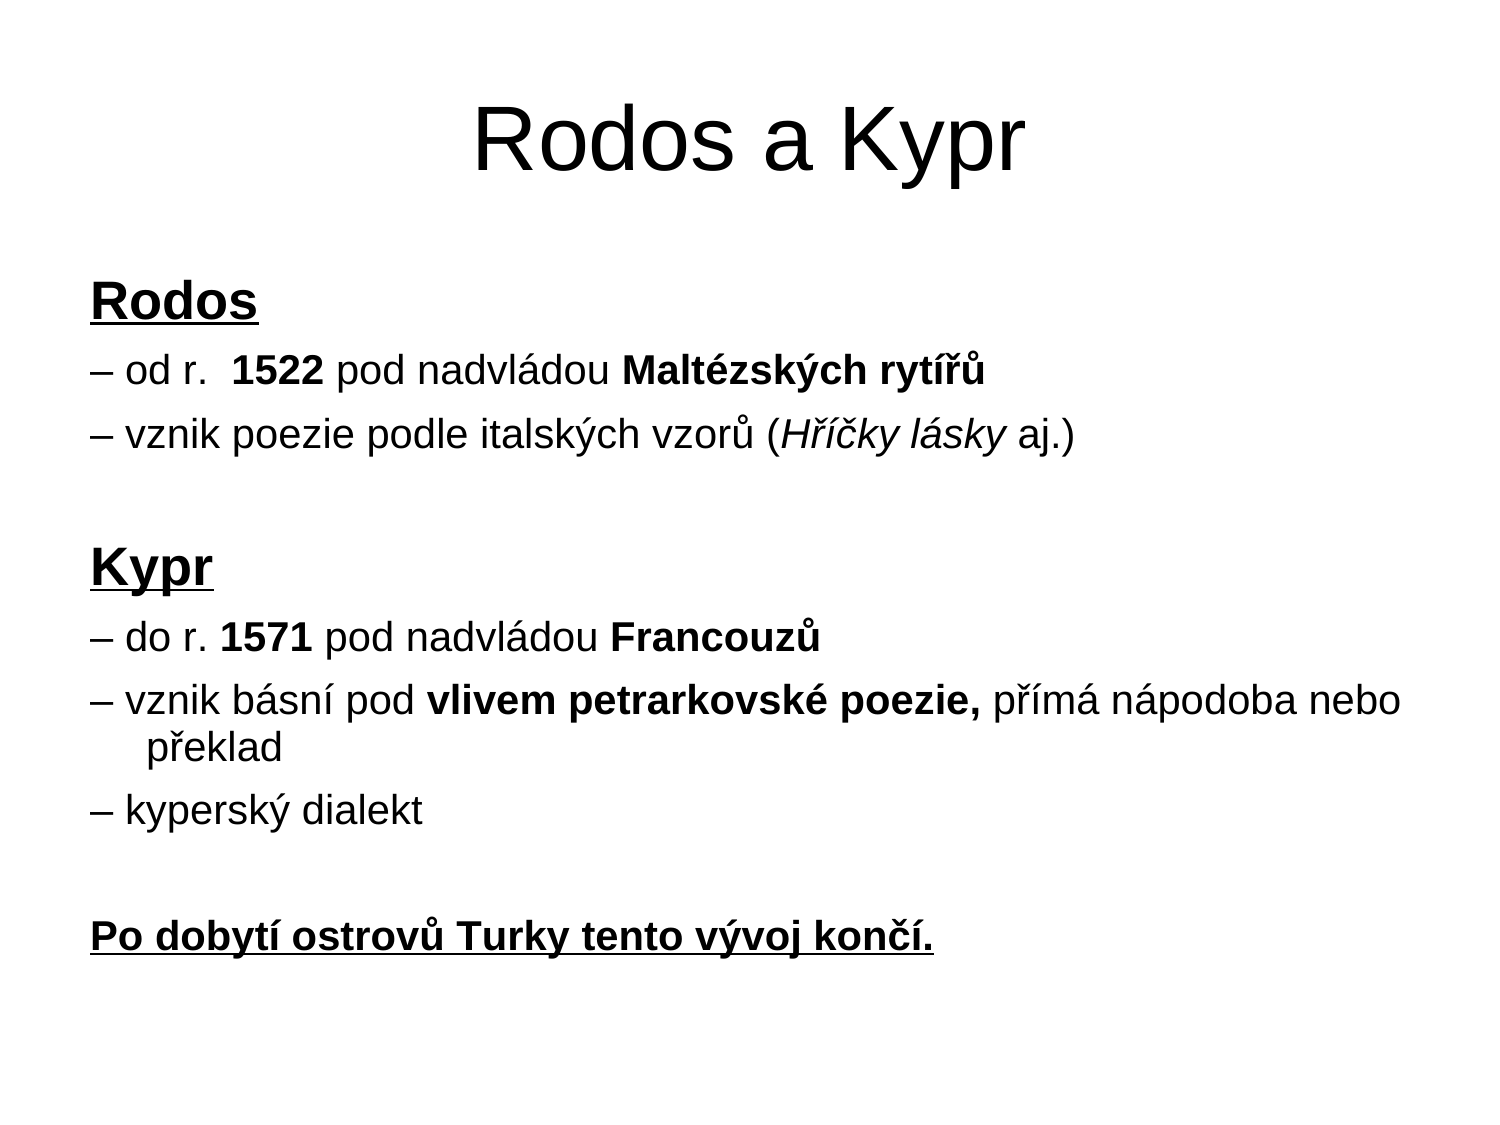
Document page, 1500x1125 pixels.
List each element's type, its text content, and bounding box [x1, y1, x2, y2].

list Rodos – od r. 1522 pod nadvládou Maltézských rytířů – vznik poezie podle italských vzorů (Hříčky lásky aj.) Kypr – do r. 1571 pod nadvládou Francouzů – vznik básní pod vlivem petrarkovské poezie, přímá nápodoba nebo překlad – kyperský dialekt Po dobytí ostrovů Turky tento vývoj končí. [75, 262, 1425, 1008]
title Rodos a Kypr [75, 20, 1425, 257]
